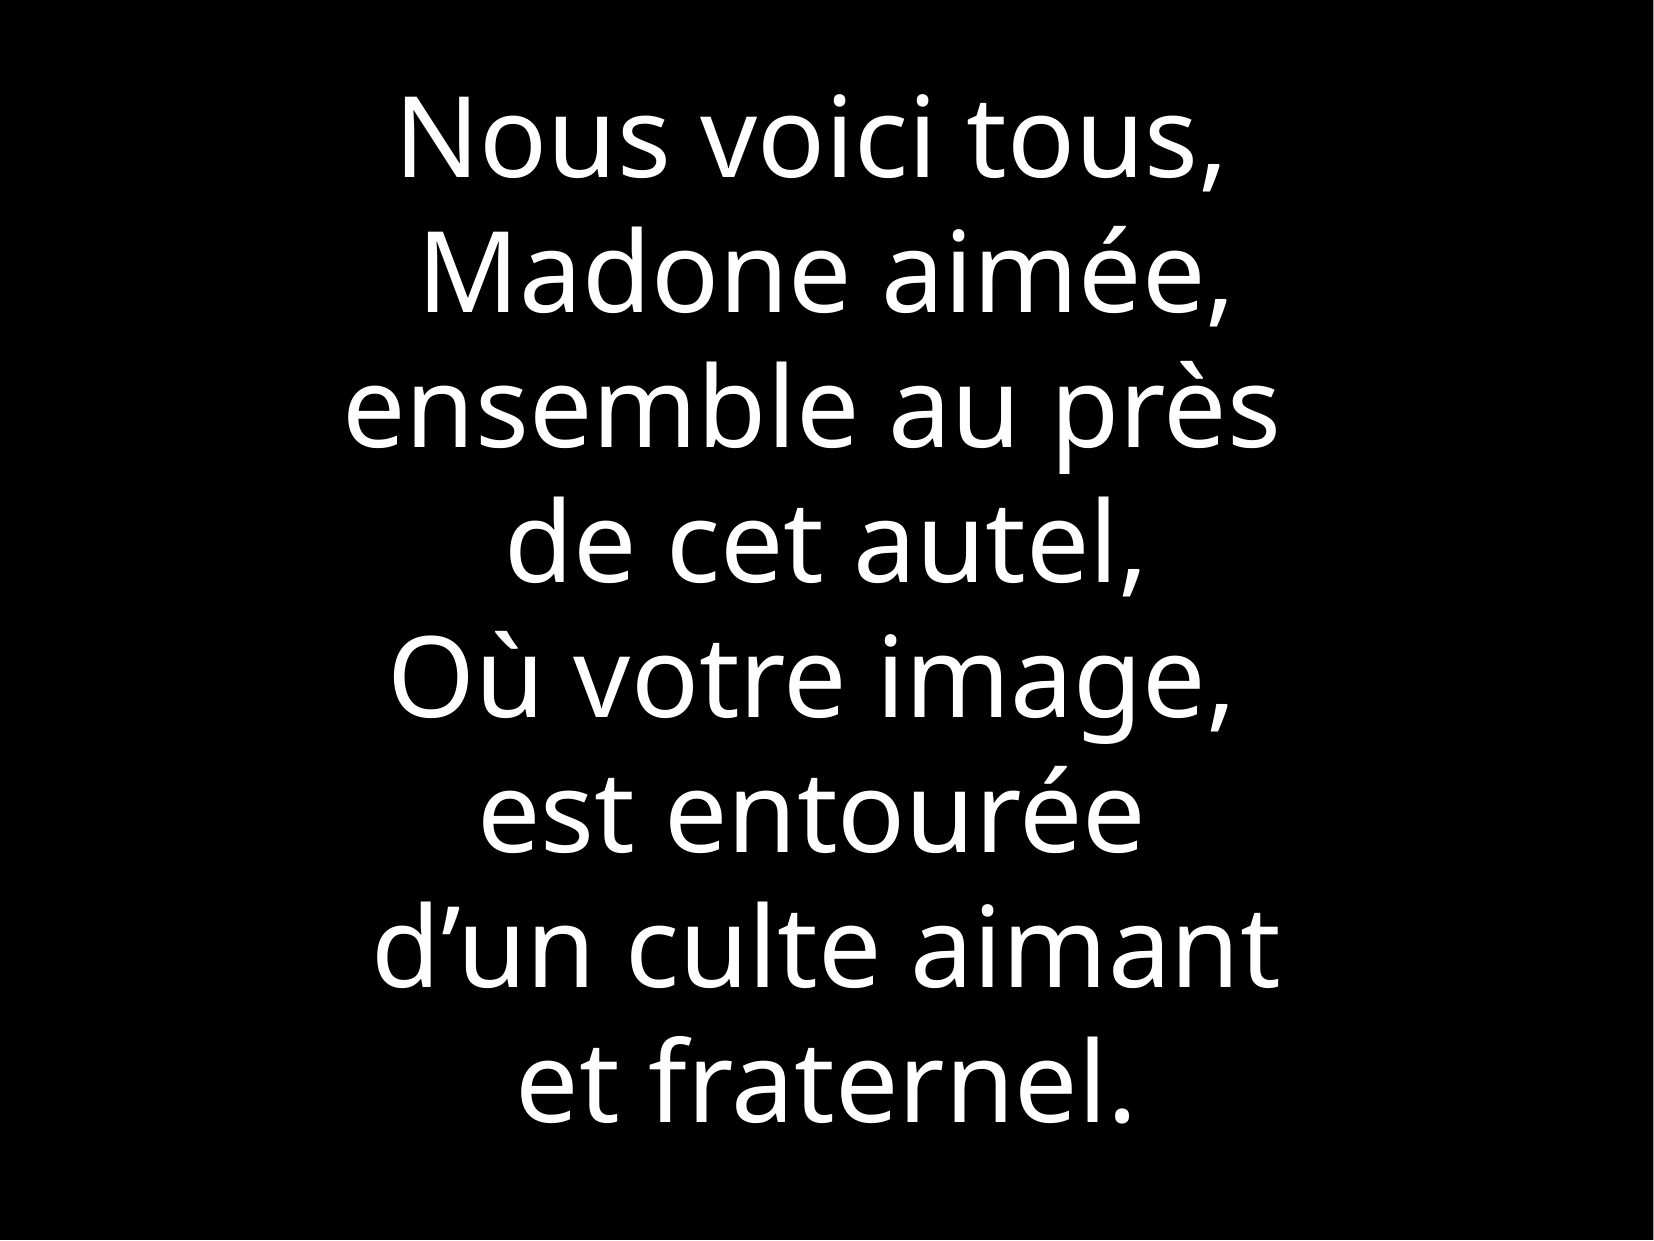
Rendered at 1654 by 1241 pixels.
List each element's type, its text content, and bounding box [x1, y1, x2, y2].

text_box Nous voici tous, Madone aimée, ensemble au près de cet autel, Où votre image, est entourée d’un culte aimant et fraternel. [0, 315, 1654, 894]
